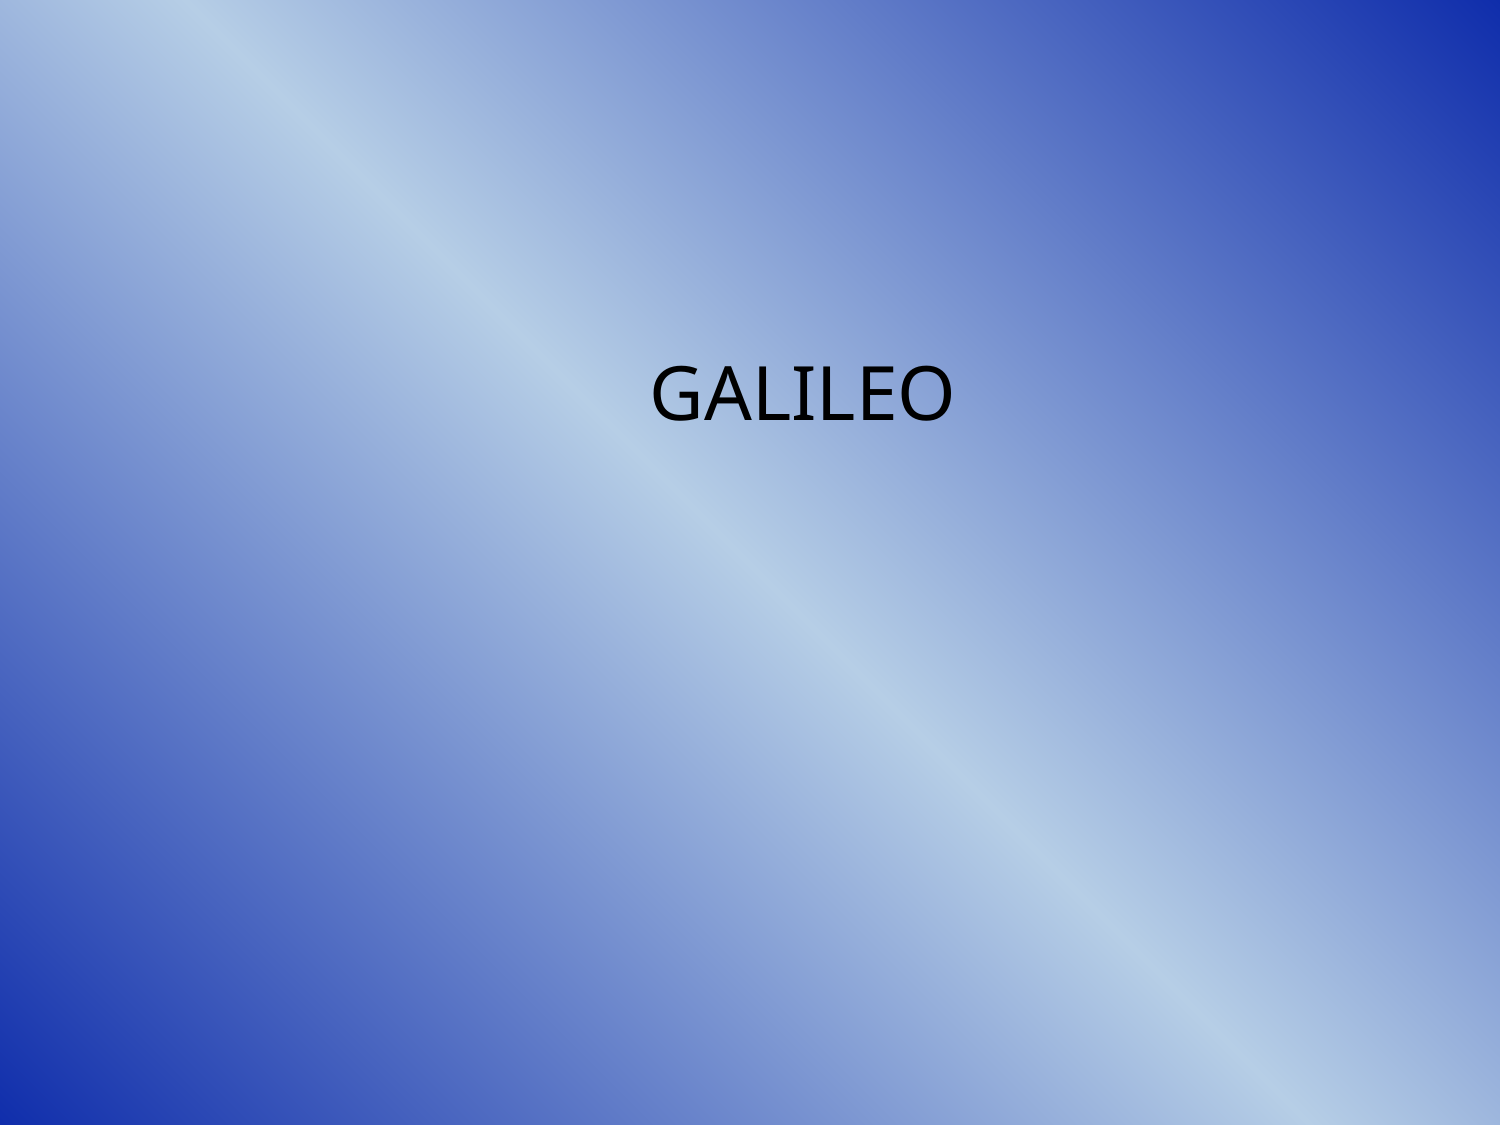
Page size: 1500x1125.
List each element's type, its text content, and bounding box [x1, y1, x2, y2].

text_box GALILEO [430, 337, 1176, 705]
